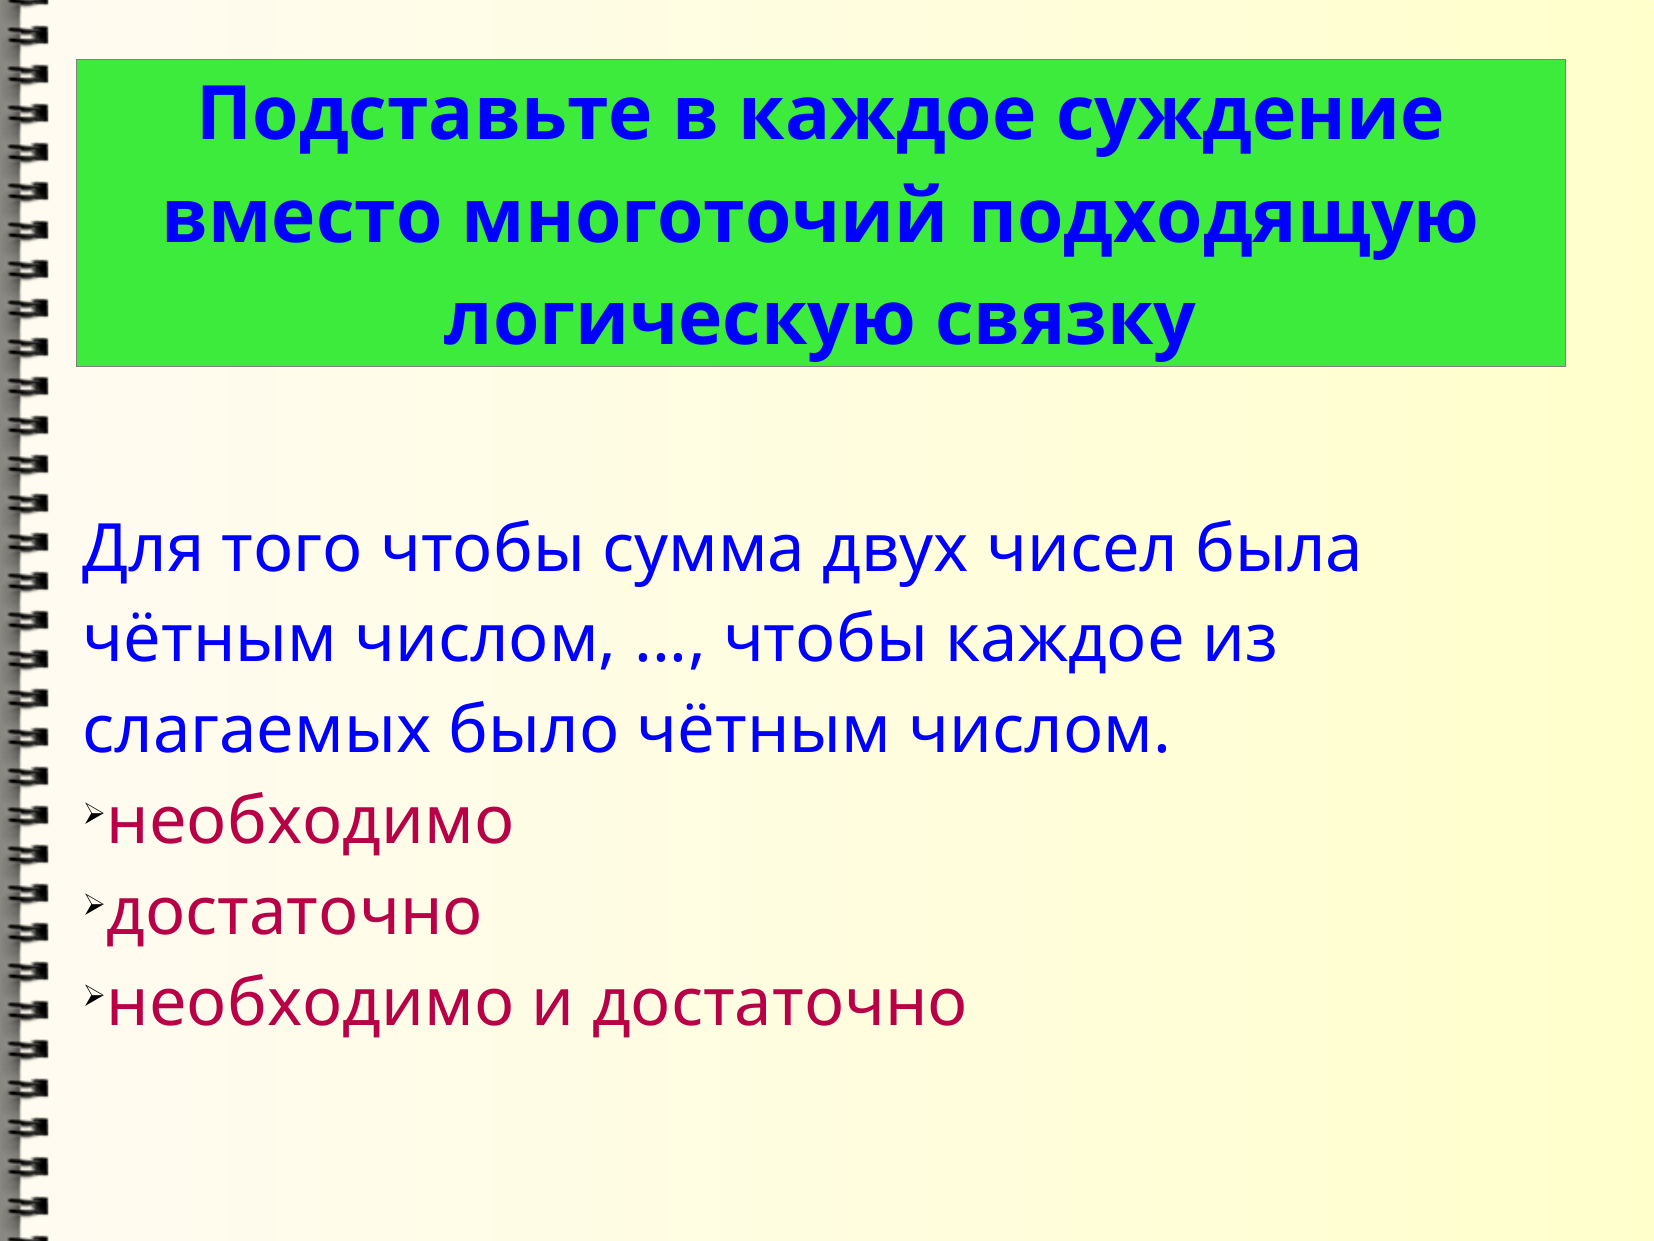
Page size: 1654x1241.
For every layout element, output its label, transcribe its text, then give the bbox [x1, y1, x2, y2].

picture [0, 0, 1654, 1241]
title Подставьте в каждое суждение вместо многоточий подходящую логическую связку [76, 79, 1566, 347]
subtitle Для того чтобы сумма двух чисел была чётным числом, ..., чтобы каждое из слагаемых было чётным числом. необходимо достаточно необходимо и достаточно [82, 442, 1571, 1102]
